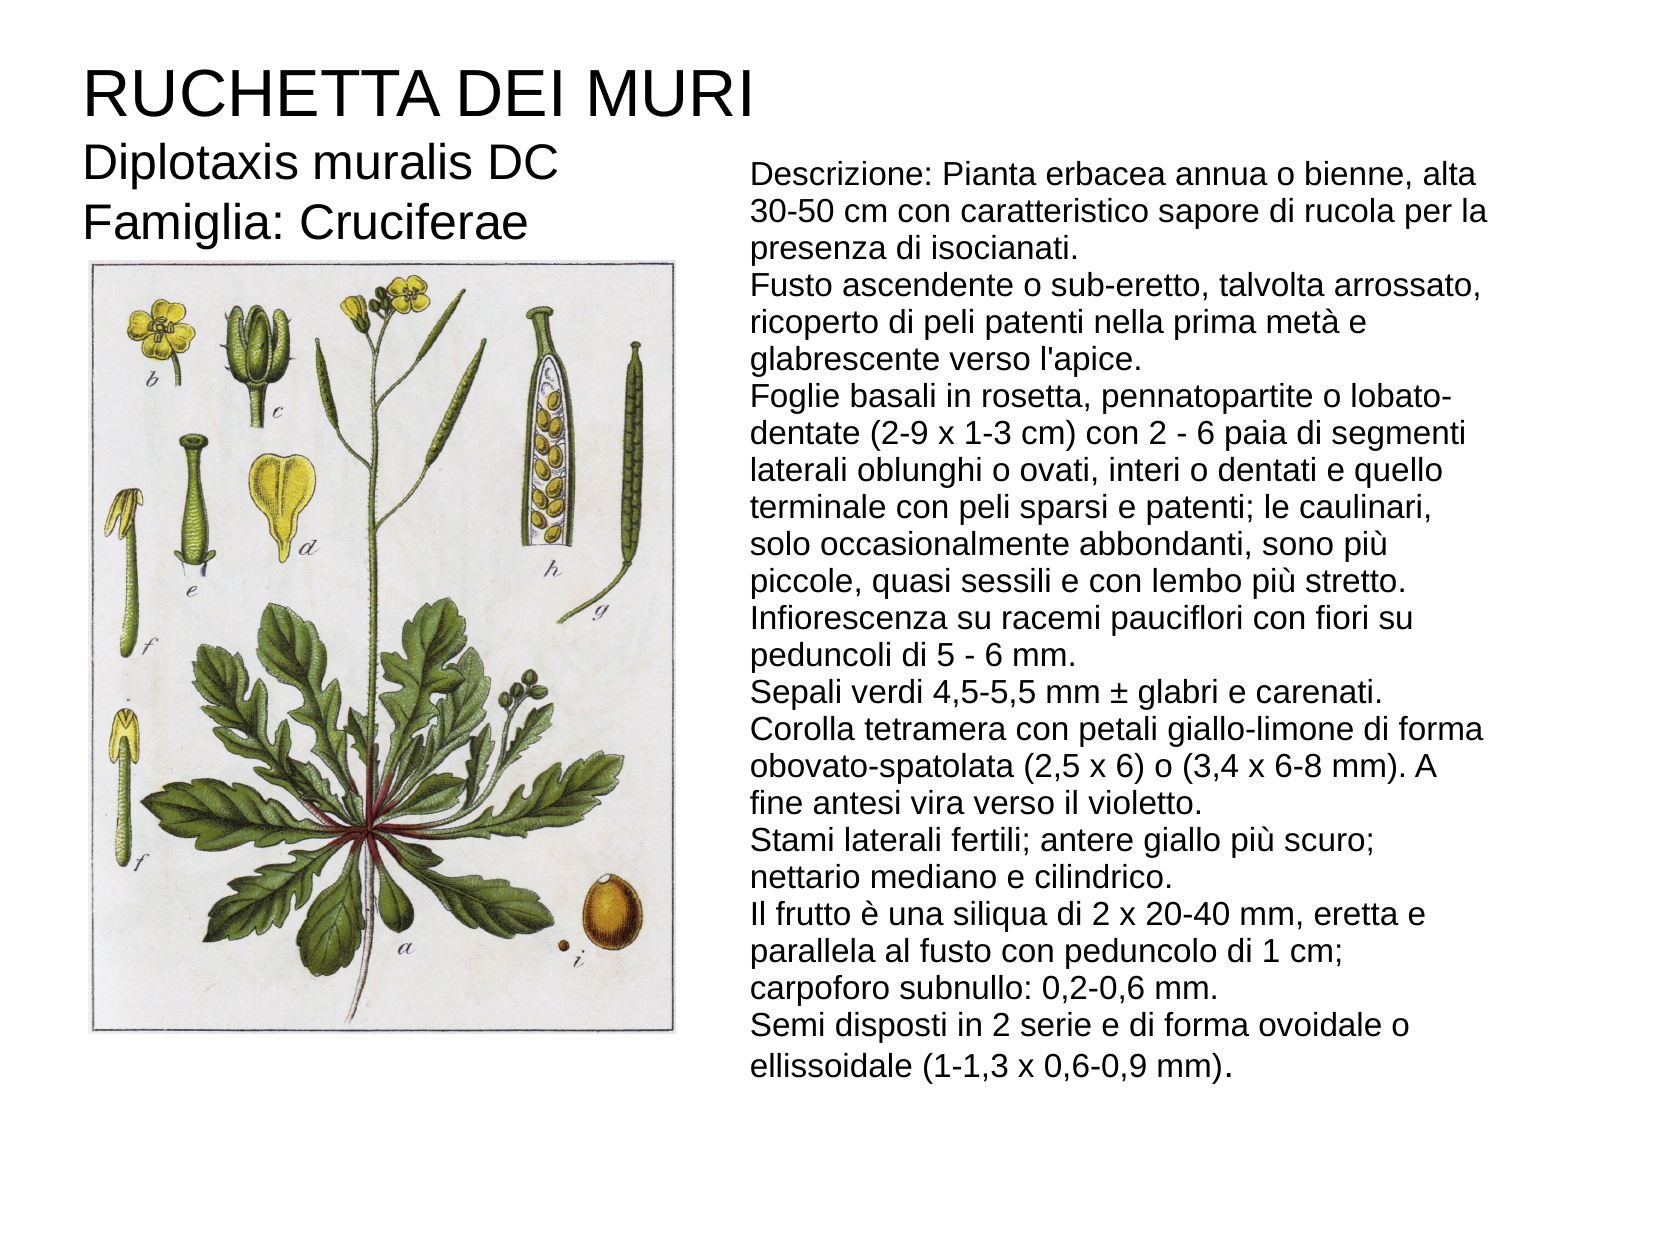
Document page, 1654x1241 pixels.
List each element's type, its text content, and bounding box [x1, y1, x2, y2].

picture [88, 260, 676, 1034]
text_box Descrizione: Pianta erbacea annua o bienne, alta 30-50 cm con caratteristico sapore di rucola per la presenza di isocianati. Fusto ascendente o sub-eretto, talvolta arrossato, ricoperto di peli patenti nella prima metà e glabrescente verso l'apice. Foglie basali in rosetta, pennatopartite o lobato-dentate (2-9 x 1-3 cm) con 2 - 6 paia di segmenti laterali oblunghi o ovati, interi o dentati e quello terminale con peli sparsi e patenti; le caulinari, solo occasionalmente abbondanti, sono più piccole, quasi sessili e con lembo più stretto. Infiorescenza su racemi pauciflori con fiori su peduncoli di 5 - 6 mm. Sepali verdi 4,5-5,5 mm ± glabri e carenati. Corolla tetramera con petali giallo-limone di forma obovato-spatolata (2,5 x 6) o (3,4 x 6-8 mm). A fine antesi vira verso il violetto. Stami laterali fertili; antere giallo più scuro; nettario mediano e cilindrico. Il frutto è una siliqua di 2 x 20-40 mm, eretta e parallela al fusto con peduncolo di 1 cm; carpoforo subnullo: 0,2-0,6 mm. Semi disposti in 2 serie e di forma ovoidale o ellissoidale (1-1,3 x 0,6-0,9 mm). [735, 147, 1506, 1099]
title RUCHETTA DEI MURI Diplotaxis muralis DC Famiglia: Cruciferae [82, 49, 1571, 274]
